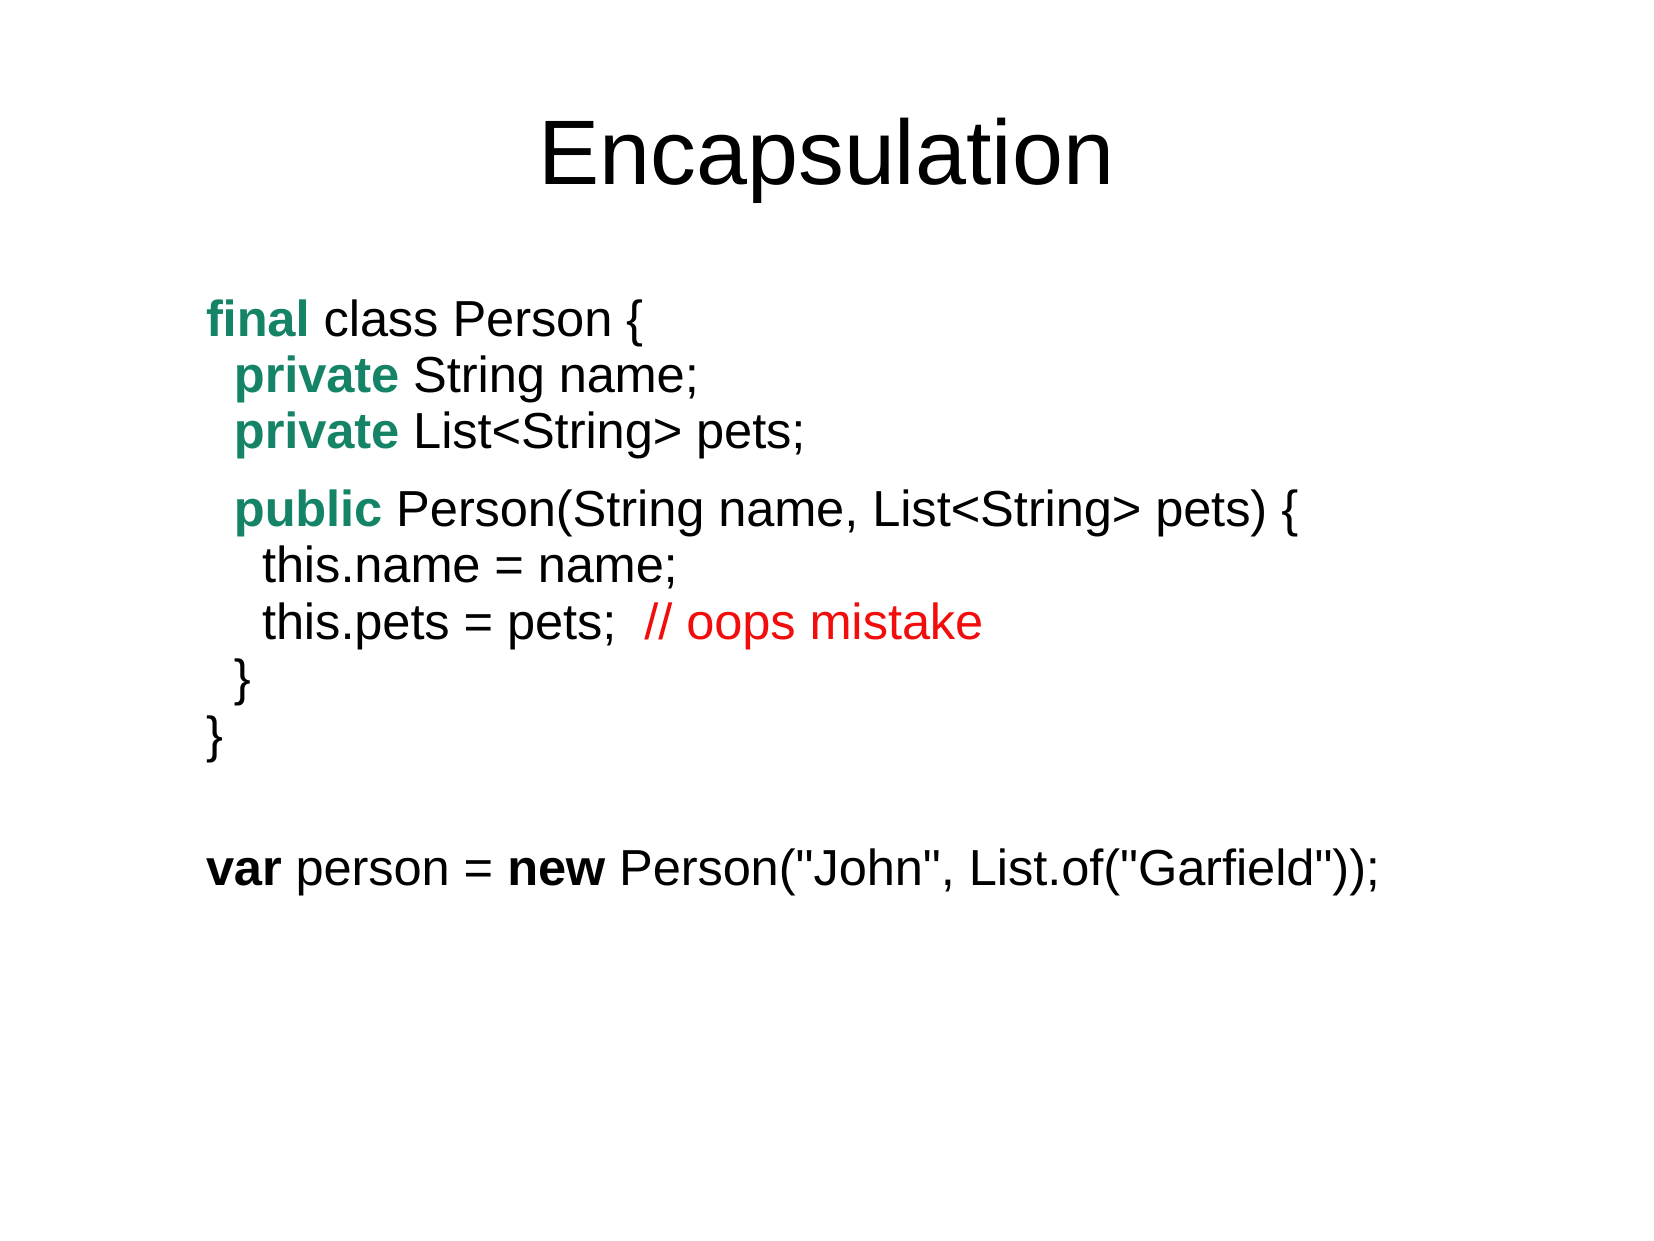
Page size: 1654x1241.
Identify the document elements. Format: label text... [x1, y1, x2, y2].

list final class Person { private String name; private List<String> pets; public Person(String name, List<String> pets) { this.name = name; this.pets = pets; // oops mistake } } var person = new Person("John", List.of("Garfield")); [82, 290, 1571, 1010]
title Encapsulation [82, 49, 1571, 257]
